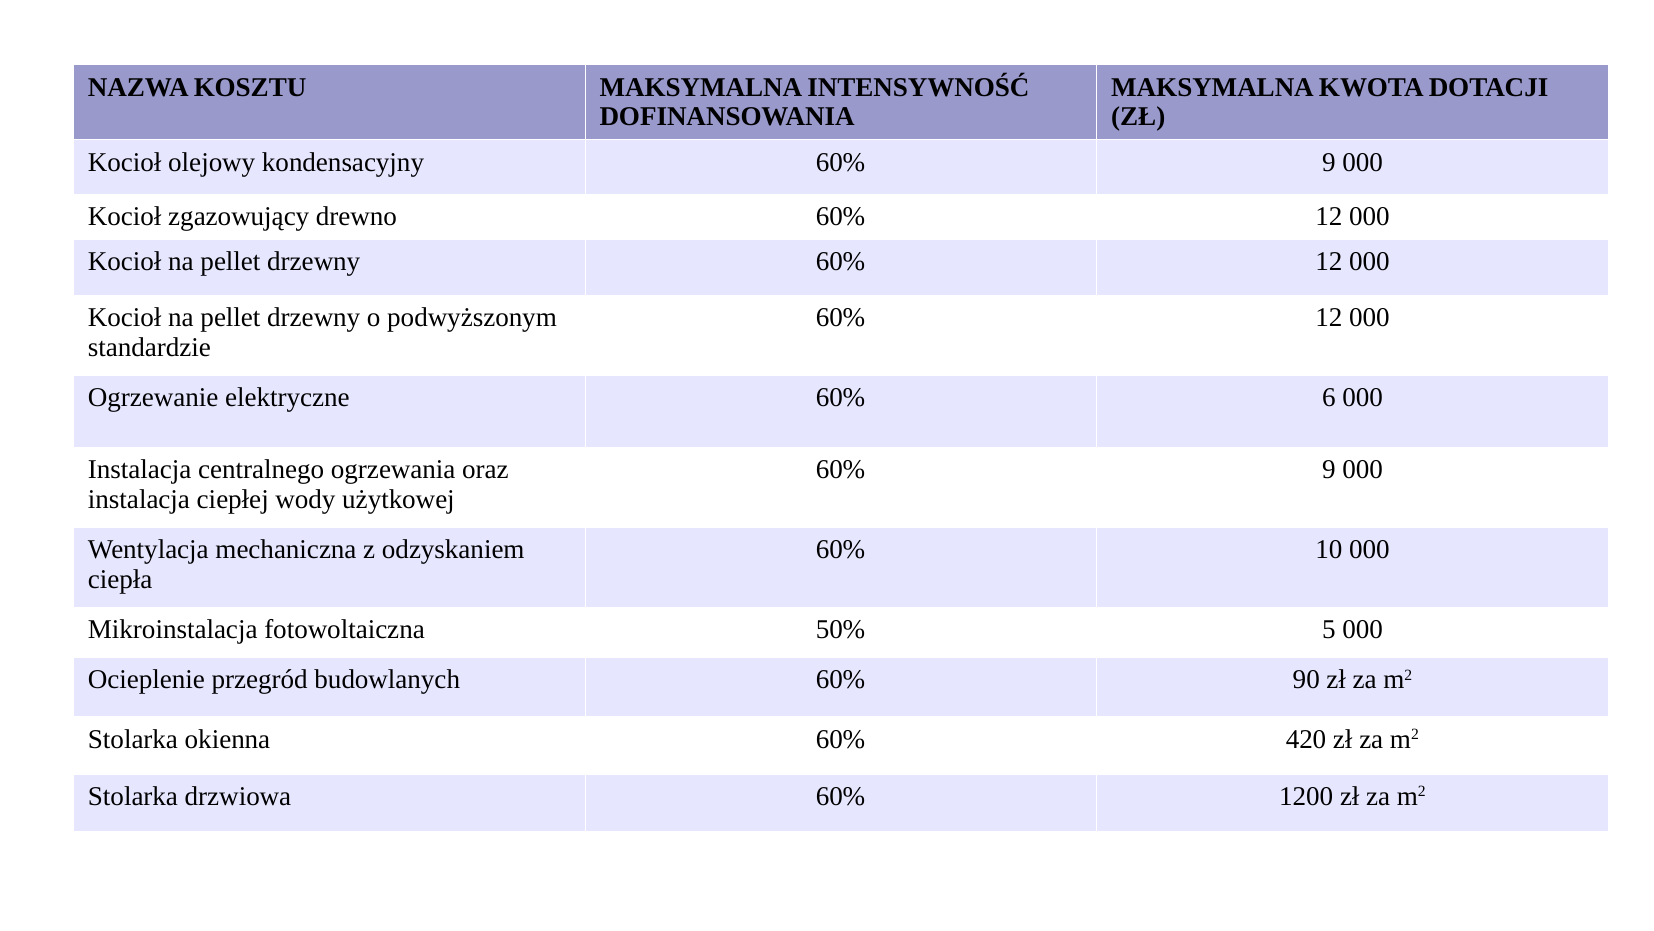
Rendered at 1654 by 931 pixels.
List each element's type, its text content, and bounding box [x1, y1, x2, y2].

table_cell 60% [586, 448, 1096, 527]
table_header MAKSYMALNA KWOTA DOTACJI (ZŁ) [1097, 65, 1608, 139]
table_cell 6 000 [1097, 376, 1608, 447]
table_cell Instalacja centralnego ogrzewania oraz instalacja ciepłej wody użytkowej [74, 448, 585, 527]
table_cell 50% [586, 608, 1096, 657]
table_cell 1200 zł za m2 [1097, 775, 1608, 831]
table_cell 60% [586, 240, 1096, 295]
table_cell Kocioł zgazowujący drewno [74, 195, 585, 239]
table_cell 10 000 [1097, 528, 1608, 607]
table_cell Ogrzewanie elektryczne [74, 376, 585, 447]
table_cell 12 000 [1097, 240, 1608, 295]
table_cell 60% [586, 528, 1096, 607]
table_cell 60% [586, 376, 1096, 447]
table_cell 90 zł za m2 [1097, 658, 1608, 716]
table_cell Mikroinstalacja fotowoltaiczna [74, 608, 585, 657]
table_cell Wentylacja mechaniczna z odzyskaniem ciepła [74, 528, 585, 607]
table_cell 60% [586, 296, 1096, 375]
table_cell 60% [586, 195, 1096, 239]
table_cell Kocioł na pellet drzewny o podwyższonym standardzie [74, 296, 585, 375]
table_cell 9 000 [1097, 140, 1608, 194]
table_cell 60% [586, 717, 1096, 774]
table_cell 12 000 [1097, 296, 1608, 375]
table_cell Kocioł olejowy kondensacyjny [74, 140, 585, 194]
table_header NAZWA KOSZTU [74, 65, 585, 139]
table_cell 60% [586, 658, 1096, 716]
table_cell 420 zł za m2 [1097, 717, 1608, 774]
table_cell Stolarka okienna [74, 717, 585, 774]
table_cell 9 000 [1097, 448, 1608, 527]
table_cell Ocieplenie przegród budowlanych [74, 658, 585, 716]
table_cell Kocioł na pellet drzewny [74, 240, 585, 295]
table_cell Stolarka drzwiowa [74, 775, 585, 831]
table_cell 12 000 [1097, 195, 1608, 239]
table_cell 60% [586, 775, 1096, 831]
table_cell 60% [586, 140, 1096, 194]
table_cell 5 000 [1097, 608, 1608, 657]
table_header MAKSYMALNA INTENSYWNOŚĆ DOFINANSOWANIA [586, 65, 1096, 139]
